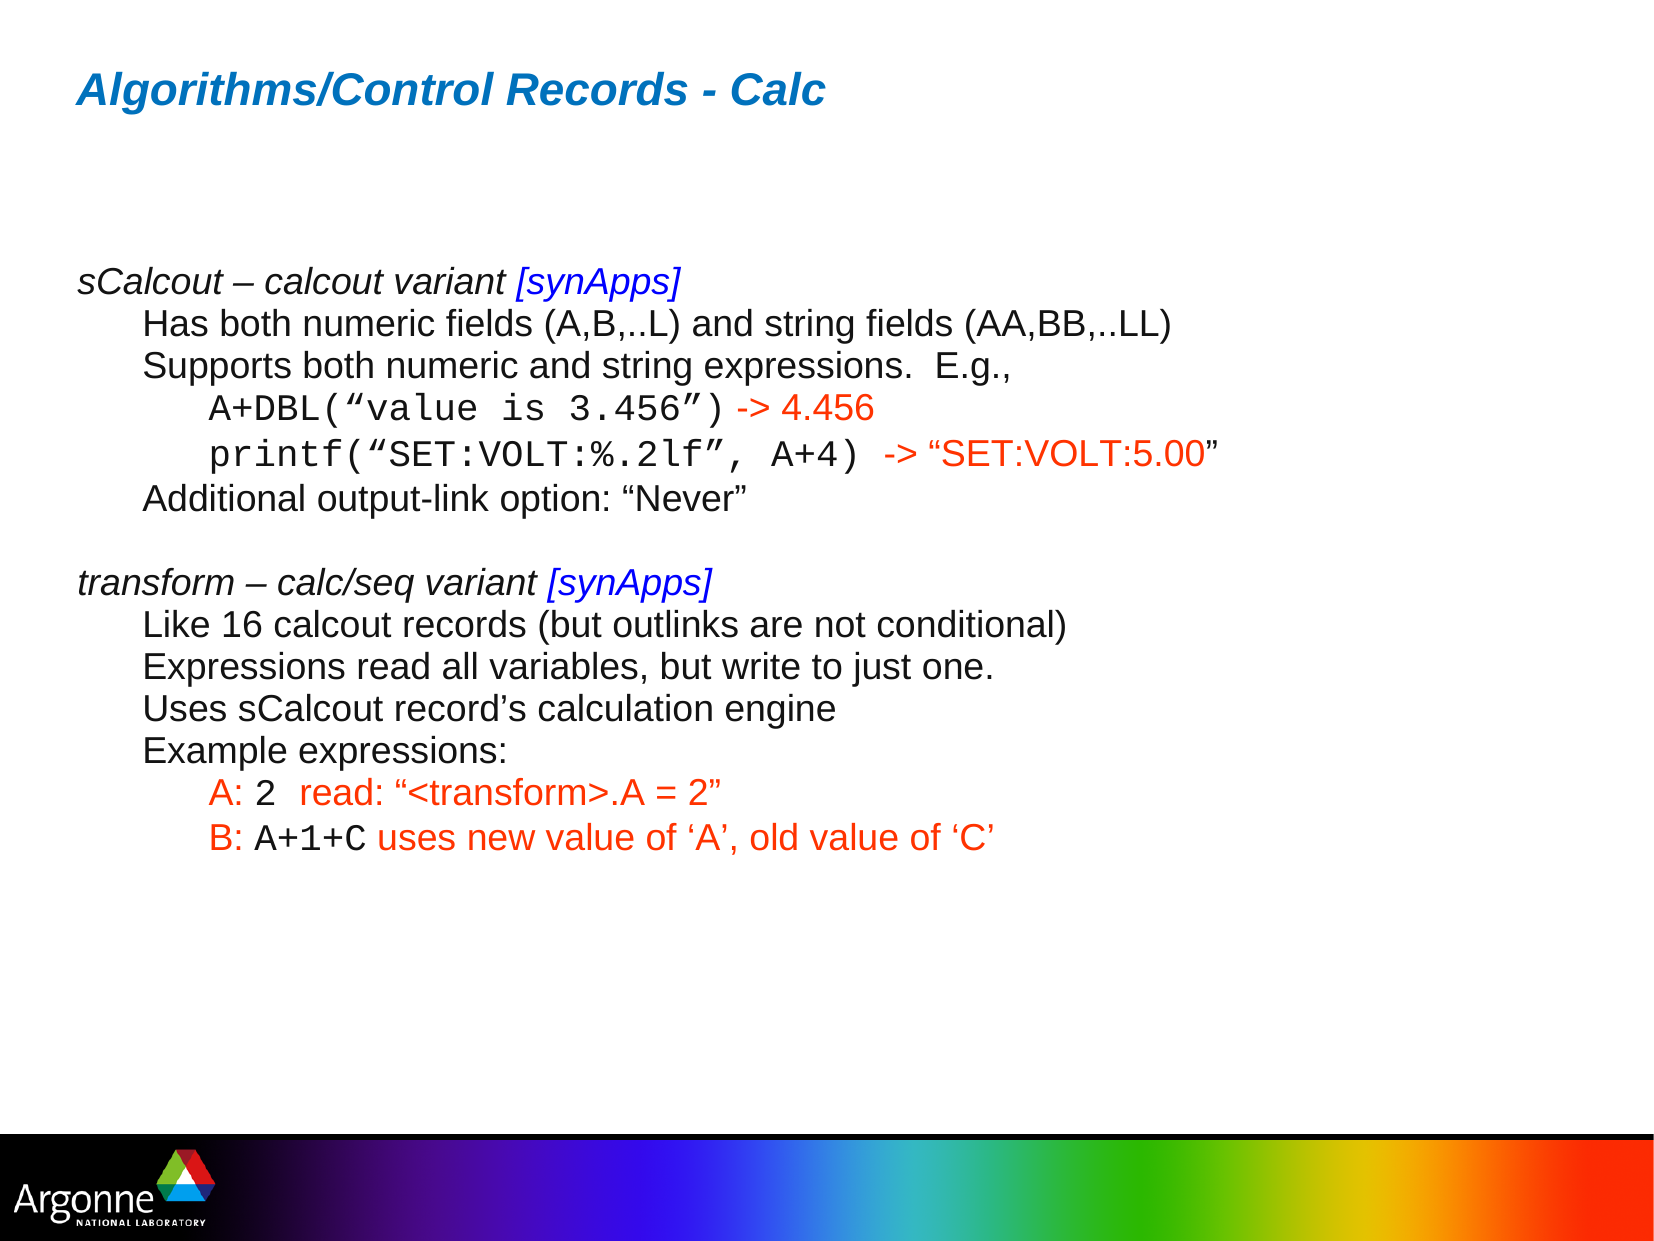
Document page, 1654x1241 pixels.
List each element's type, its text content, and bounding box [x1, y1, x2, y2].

title Algorithms/Control Records - Calc [61, 45, 1500, 123]
picture [0, 1134, 1654, 1241]
list sCalcout – calcout variant [synApps] Has both numeric fields (A,B,..L) and string fields (AA,BB,..LL) Supports both numeric and string expressions. E.g., A+DBL(“value is 3.456”) -> 4.456 printf(“SET:VOLT:%.2lf”, A+4) -> “SET:VOLT:5.00” Additional output-link option: “Never” transform – calc/seq variant [synApps] Like 16 calcout records (but outlinks are not conditional) Expressions read all variables, but write to just one. Uses sCalcout record’s calculation engine Example expressions: A: 2 read: “<transform>.A = 2” B: A+1+C uses new value of ‘A’, old value of ‘C’ [62, 253, 1498, 1049]
